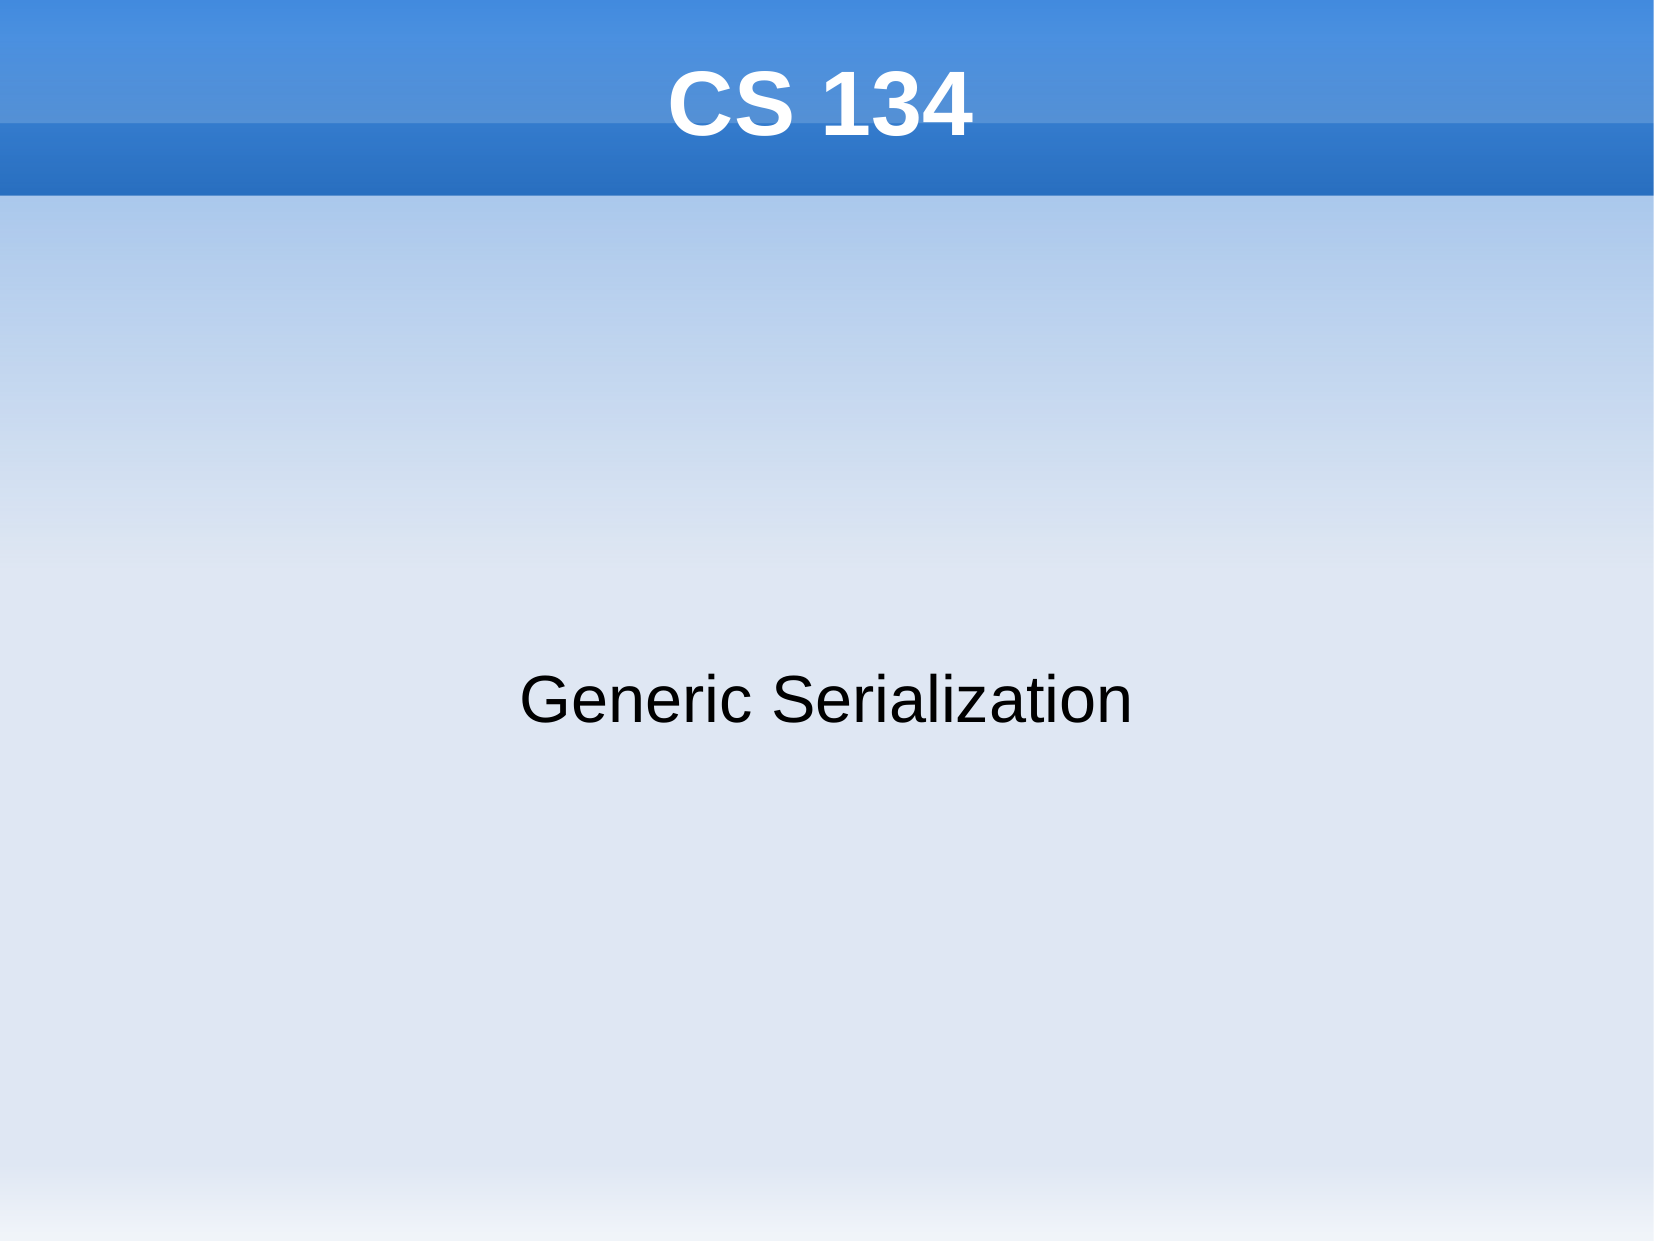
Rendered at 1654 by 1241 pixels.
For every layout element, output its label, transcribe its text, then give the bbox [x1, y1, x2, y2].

title CS 134 [76, 0, 1565, 208]
picture [0, 0, 1654, 1241]
subtitle Generic Serialization [82, 290, 1571, 1109]
